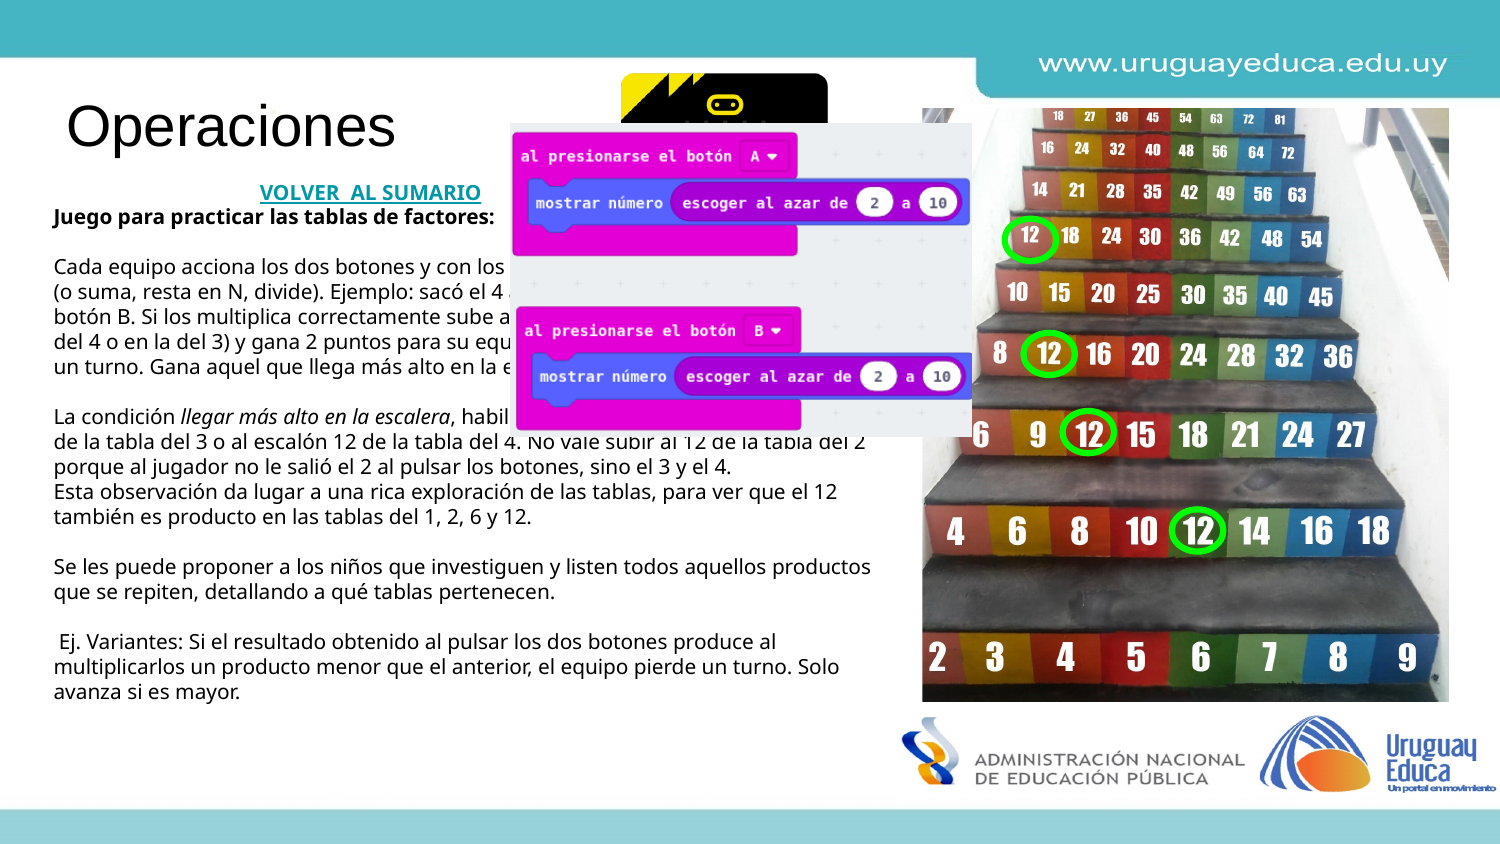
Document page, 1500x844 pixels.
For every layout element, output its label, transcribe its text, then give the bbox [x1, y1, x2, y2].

text_box VOLVER AL SUMARIO [215, 166, 497, 207]
title Operaciones [830, 72, 1449, 123]
title Operaciones [51, 72, 619, 167]
list Juego para practicar las tablas de factores: Cada equipo acciona los dos botones y con los números que obtiene los multiplica (o suma, resta en N, divide). Ejemplo: sacó el 4 al pulsar el botón A y el 3 al pulsar el botón B. Si los multiplica correctamente sube al escalón 12 (en la hilera de la tabla del 4 o en la del 3) y gana 2 puntos para su equipo; si se equivoca resta 1 o pierde un turno. Gana aquel que llega más alto en la escalera, luego de jugar “n” veces. La condición llegar más alto en la escalera, habilita a optar entre subir al número 12 de la tabla del 3 o al escalón 12 de la tabla del 4. No vale subir al 12 de la tabla del 2 porque al jugador no le salió el 2 al pulsar los botones, sino el 3 y el 4. Esta observación da lugar a una rica exploración de las tablas, para ver que el 12 también es producto en las tablas del 1, 2, 6 y 12. Se les puede proponer a los niños que investiguen y listen todos aquellos productos que se repiten, detallando a qué tablas pertenecen. Ej. Variantes: Si el resultado obtenido al pulsar los dos botones produce al multiplicarlos un producto menor que el anterior, el equipo pierde un turno. Solo avanza si es mayor. [38, 189, 891, 750]
picture [0, 0, 1500, 844]
